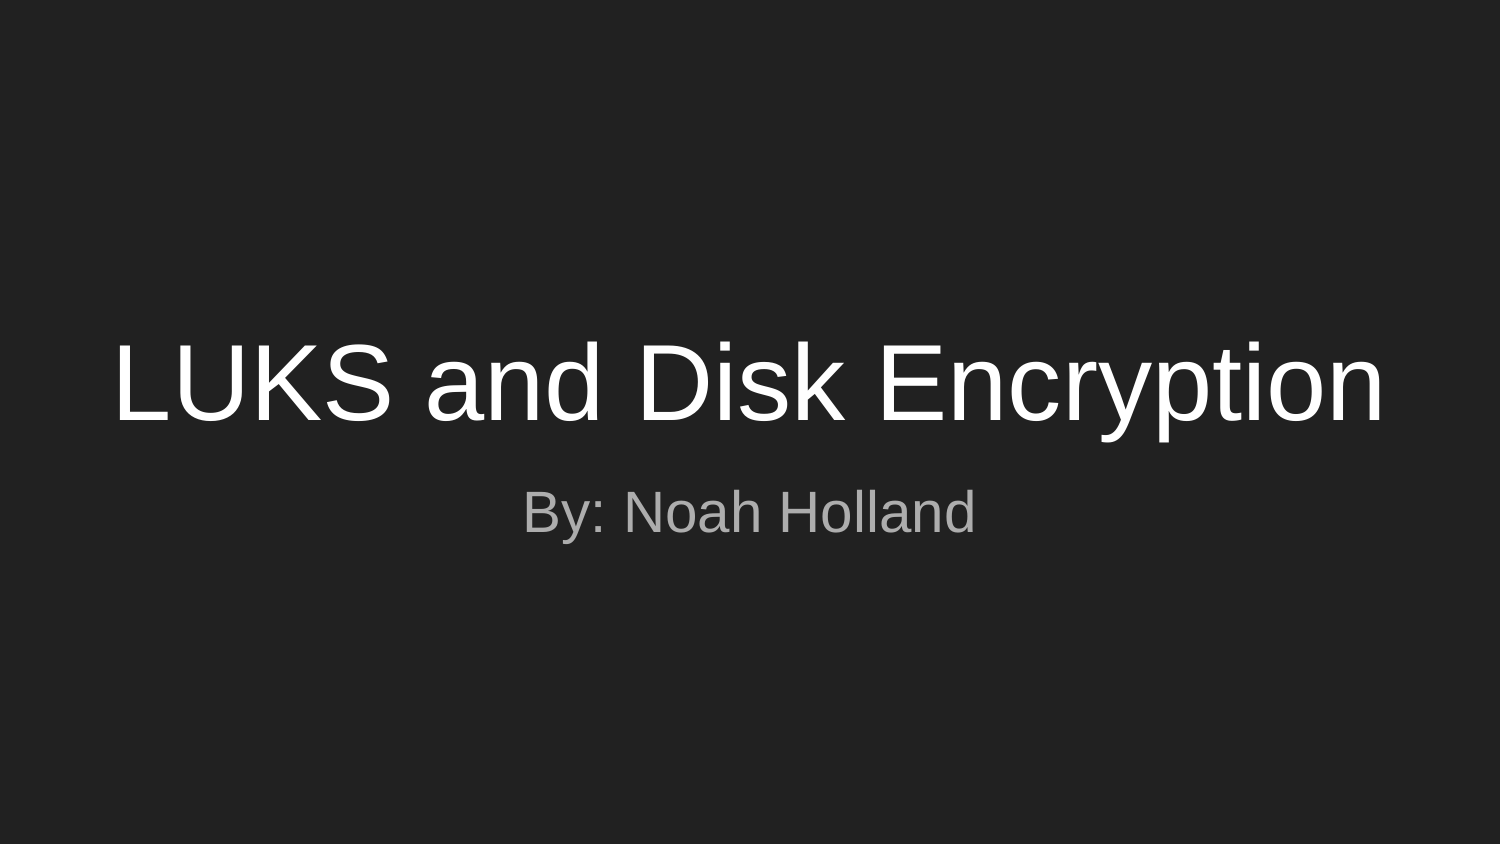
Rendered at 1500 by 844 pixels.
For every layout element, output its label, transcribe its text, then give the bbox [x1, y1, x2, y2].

subtitle By: Noah Holland [51, 464, 1449, 595]
title LUKS and Disk Encryption [51, 122, 1449, 459]
